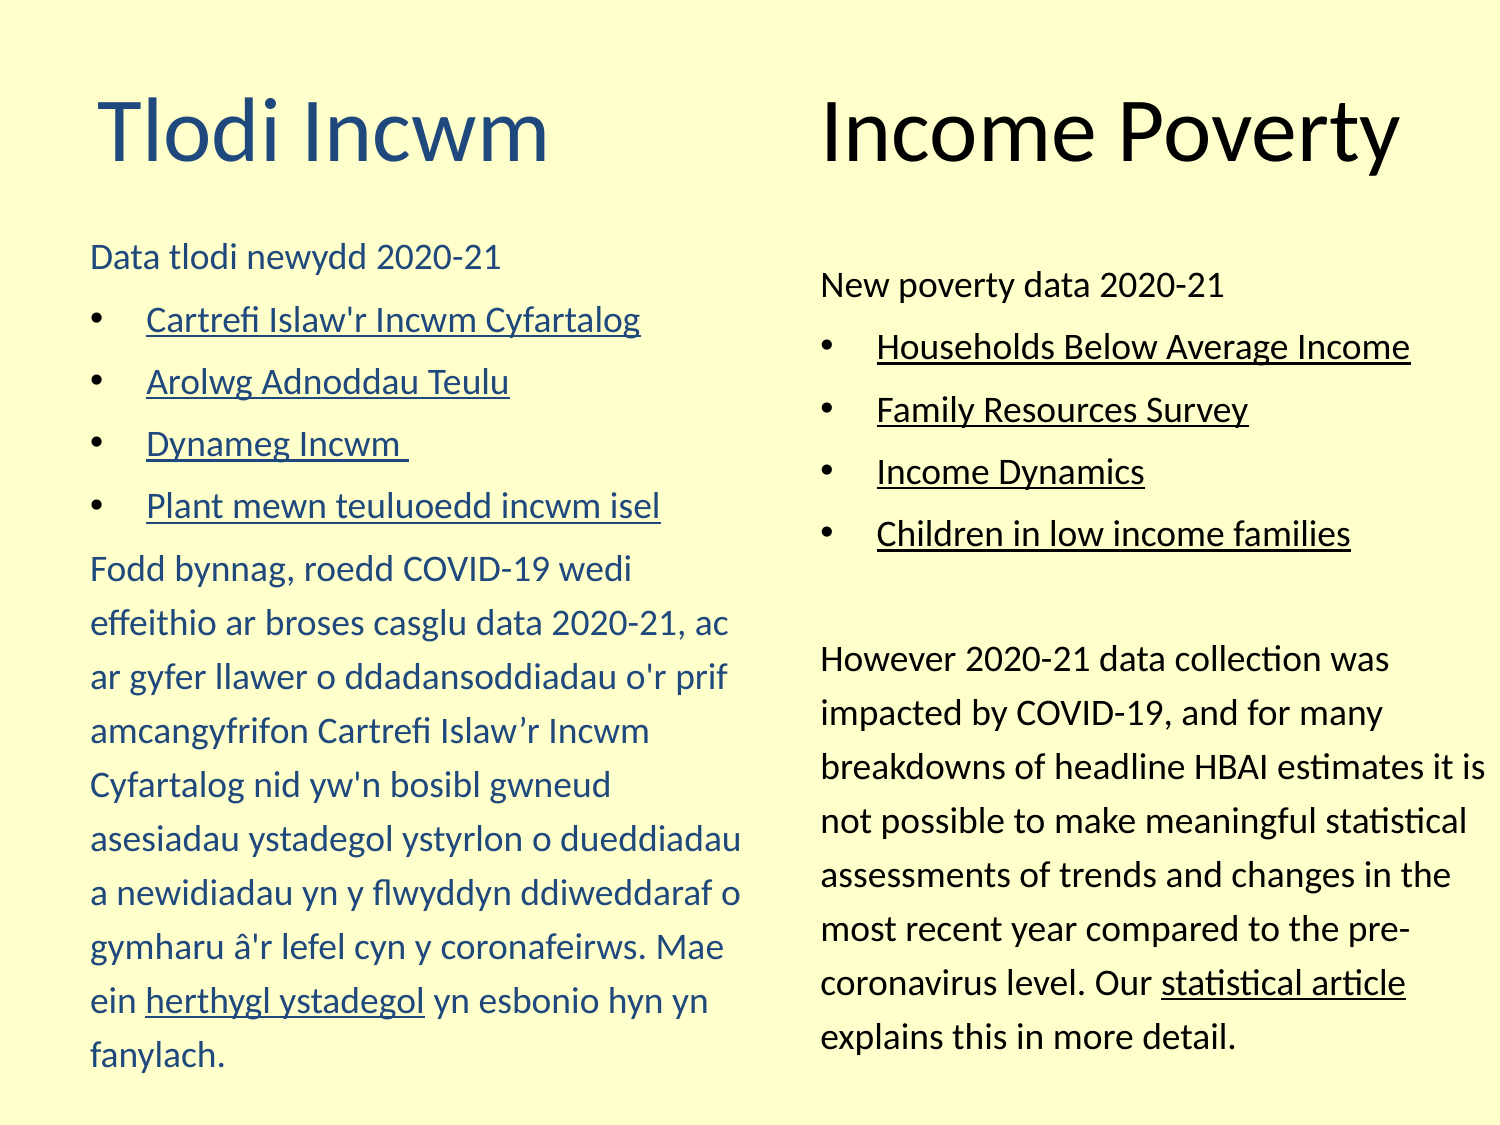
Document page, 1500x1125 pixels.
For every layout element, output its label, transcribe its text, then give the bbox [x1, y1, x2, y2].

title Tlodi Incwm Income Poverty [75, 30, 1426, 219]
list New poverty data 2020-21 Households Below Average Income Family Resources Survey Income Dynamics Children in low income families However 2020-21 data collection was impacted by COVID-19, and for many breakdowns of headline HBAI estimates it is not possible to make meaningful statistical assessments of trends and changes in the most recent year compared to the pre-coronavirus level. Our statistical article explains this in more detail. [805, 243, 1500, 1125]
text_box Data tlodi newydd 2020-21 Cartrefi Islaw'r Incwm Cyfartalog Arolwg Adnoddau Teulu Dynameg Incwm Plant mewn teuluoedd incwm isel Fodd bynnag, roedd COVID-19 wedi effeithio ar broses casglu data 2020-21, ac ar gyfer llawer o ddadansoddiadau o'r prif amcangyfrifon Cartrefi Islaw’r Incwm Cyfartalog nid yw'n bosibl gwneud asesiadau ystadegol ystyrlon o dueddiadau a newidiadau yn y flwyddyn ddiweddaraf o gymharu â'r lefel cyn y coronafeirws. Mae ein herthygl ystadegol yn esbonio hyn yn fanylach. [75, 215, 774, 1098]
